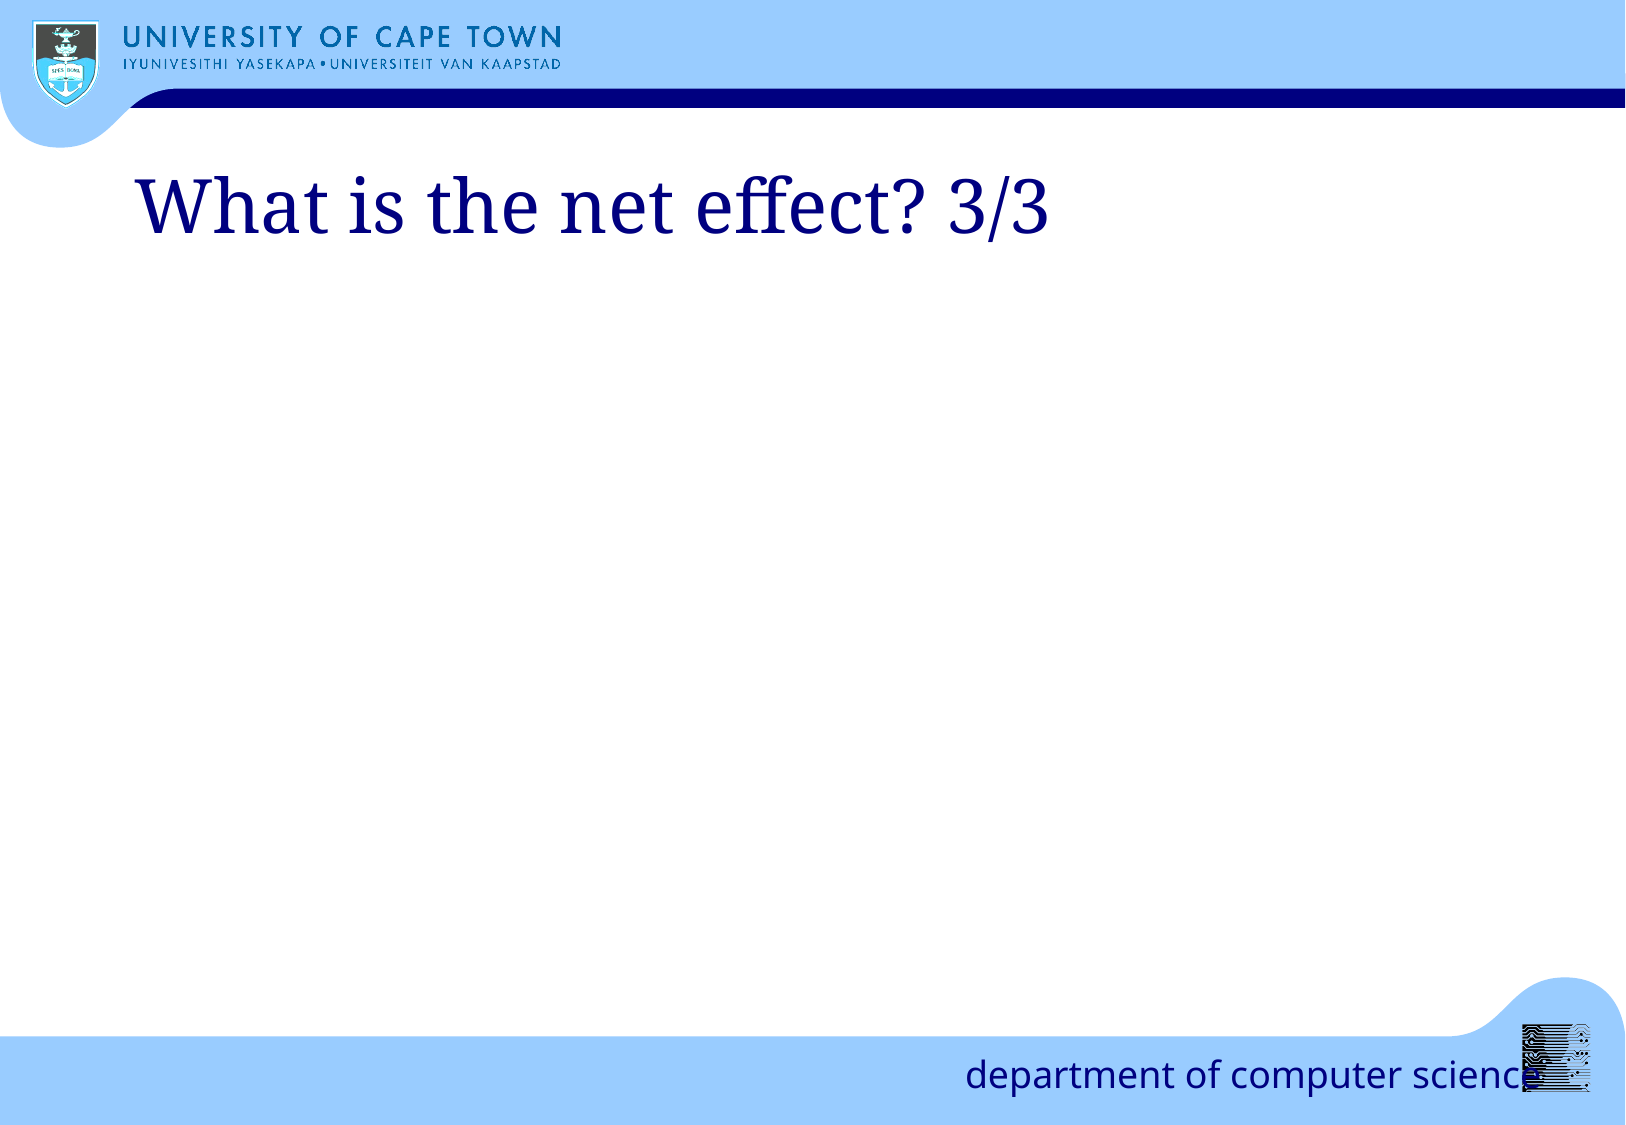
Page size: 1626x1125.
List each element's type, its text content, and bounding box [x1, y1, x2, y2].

title What is the net effect? 3/3 [134, 140, 1571, 268]
picture [1526, 1070, 1536, 1076]
picture [1522, 1024, 1591, 1092]
picture [120, 23, 563, 71]
